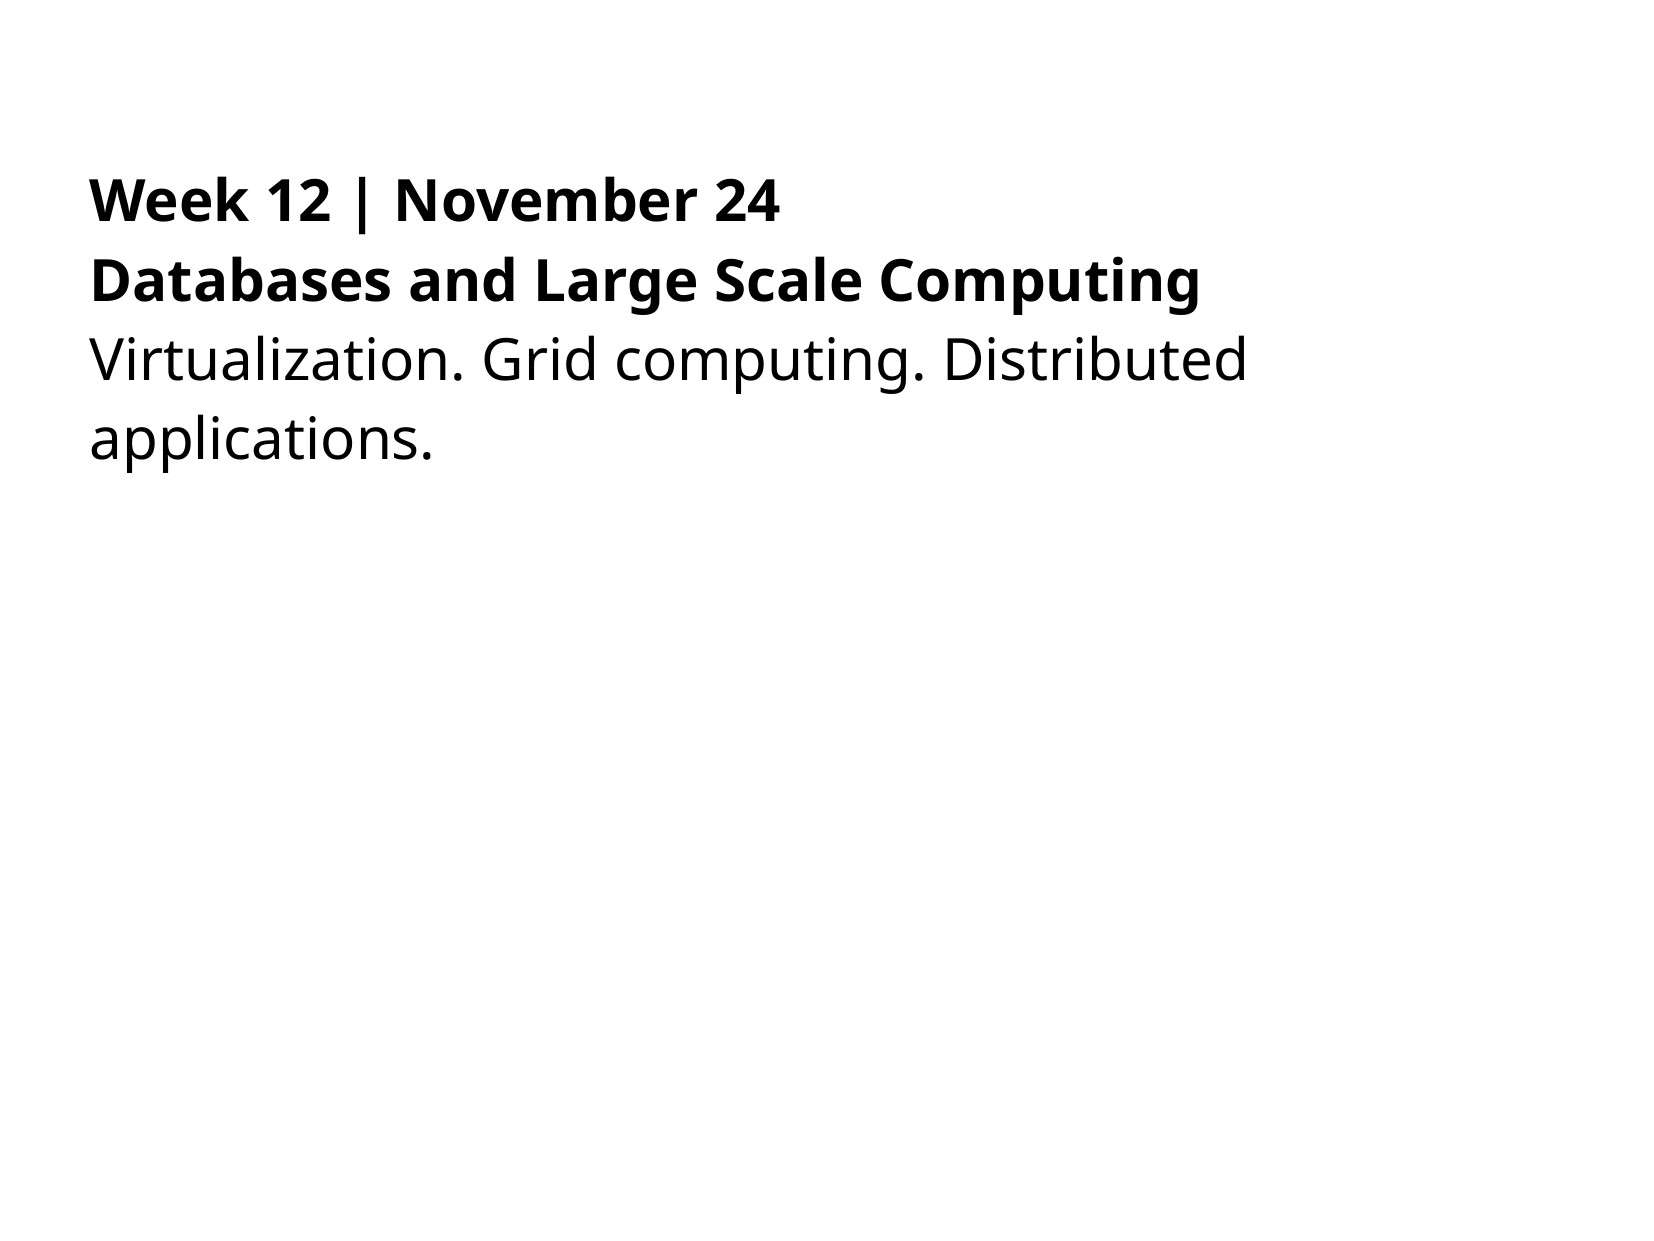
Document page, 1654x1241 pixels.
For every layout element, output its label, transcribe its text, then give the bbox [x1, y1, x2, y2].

text_box Week 12 | November 24 Databases and Large Scale Computing Virtualization. Grid computing. Distributed applications. [75, 152, 1576, 521]
